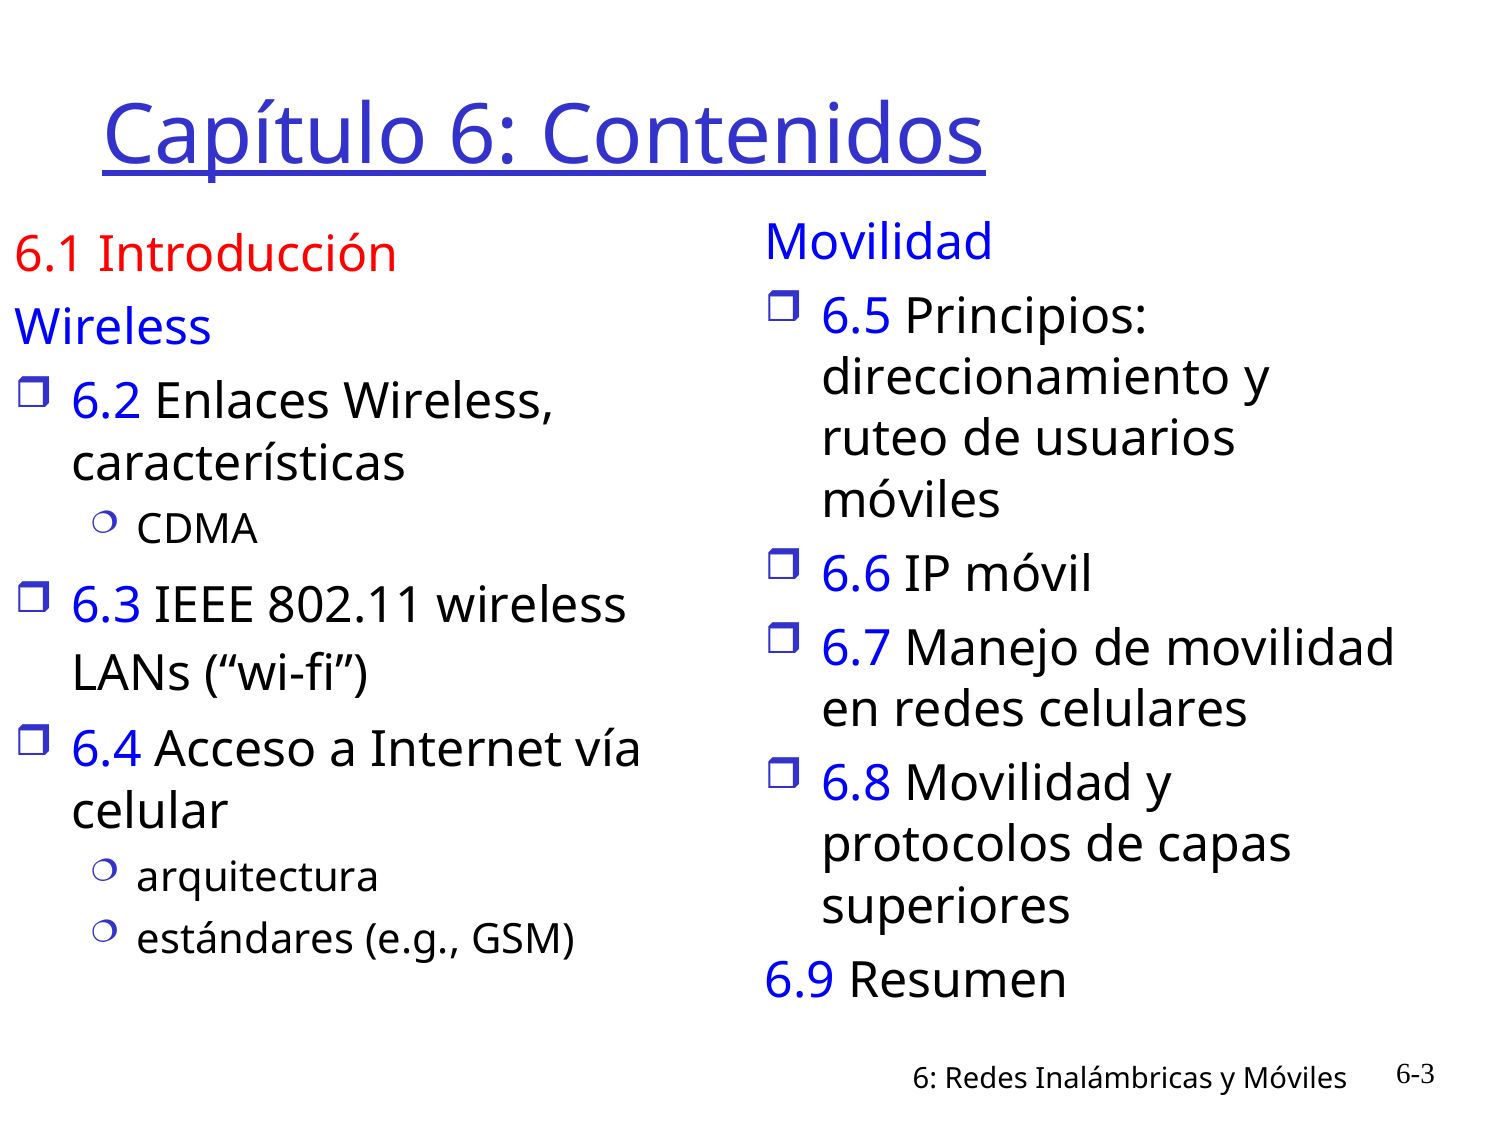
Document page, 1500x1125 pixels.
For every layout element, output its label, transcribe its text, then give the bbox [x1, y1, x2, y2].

title Capítulo 6: Contenidos [87, 37, 1363, 225]
list Movilidad 6.5 Principios: direccionamiento y ruteo de usuarios móviles 6.6 IP móvil 6.7 Manejo de movilidad en redes celulares 6.8 Movilidad y protocolos de capas superiores 6.9 Resumen [750, 202, 1416, 971]
list 6.1 Introducción Wireless 6.2 Enlaces Wireless, características CDMA 6.3 IEEE 802.11 wireless LANs (“wi-fi”) 6.4 Acceso a Internet vía celular arquitectura estándares (e.g., GSM) [0, 214, 713, 977]
